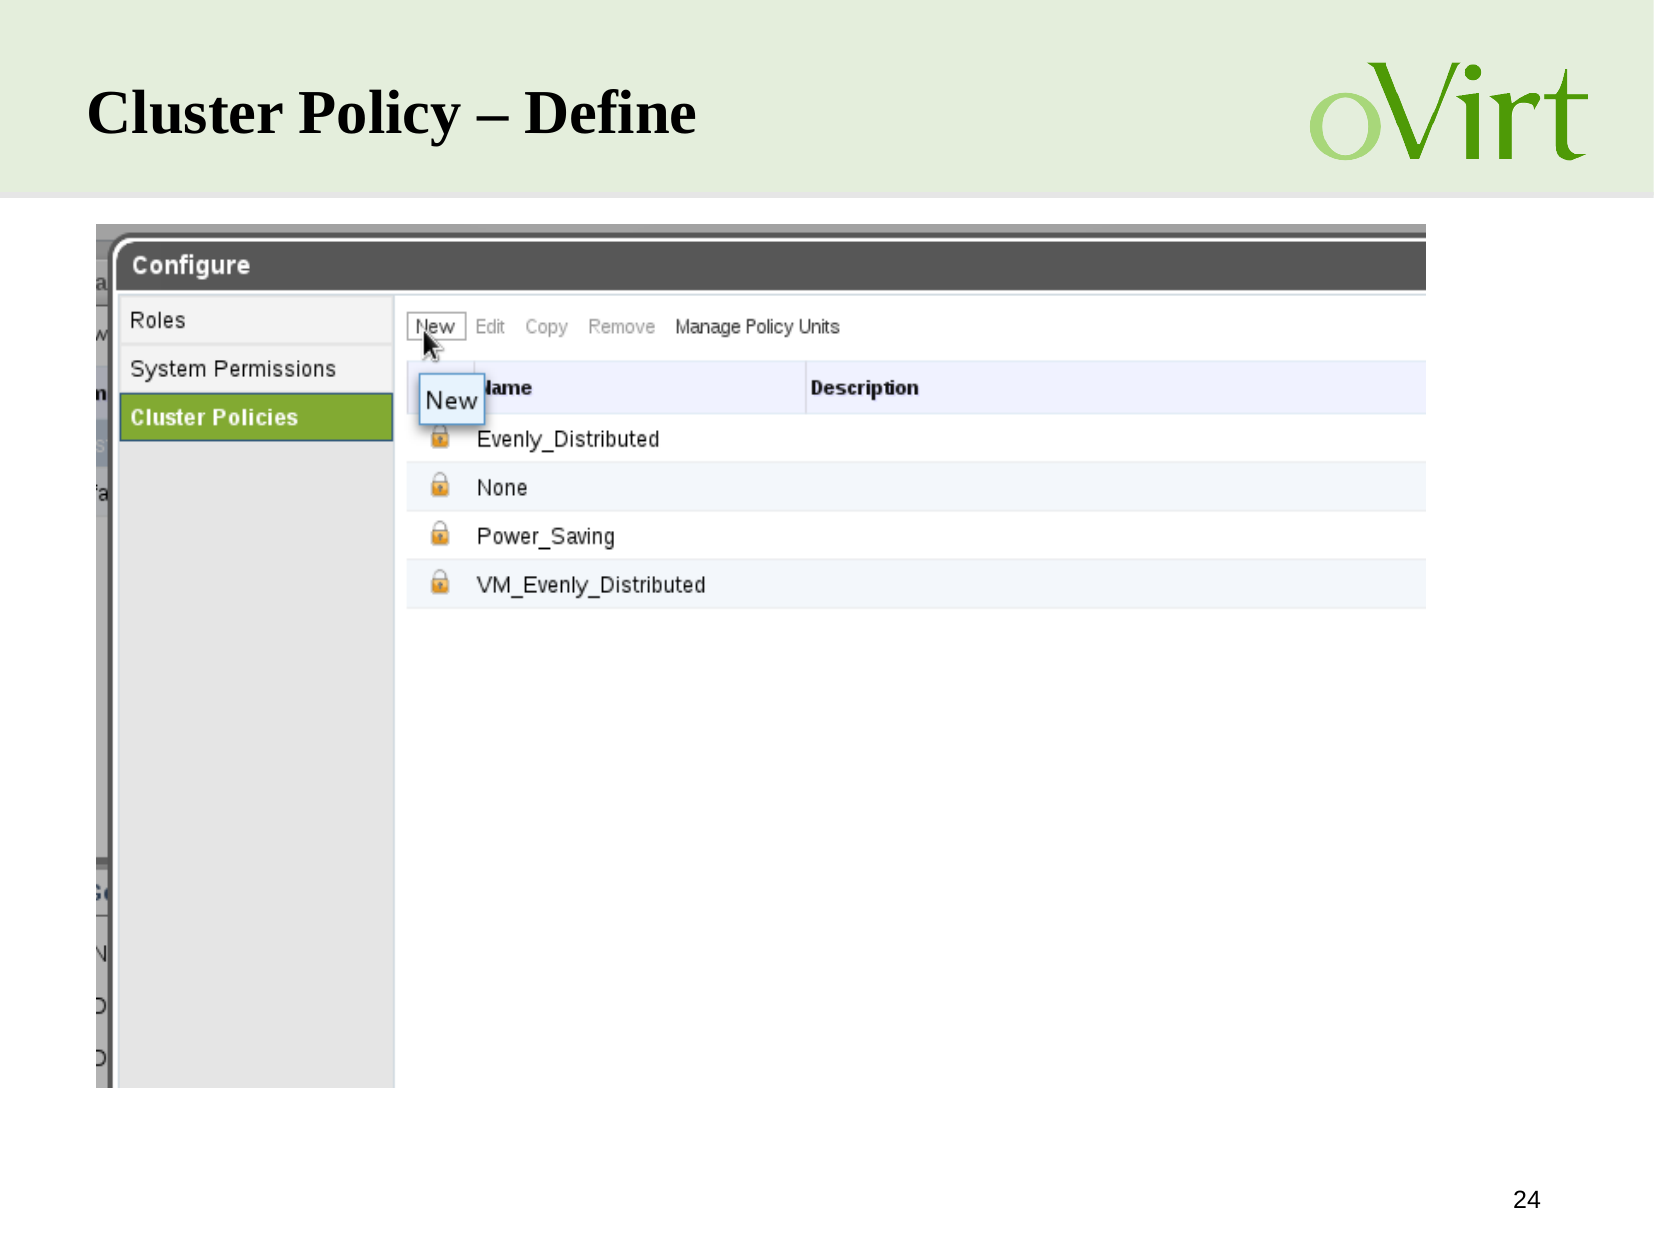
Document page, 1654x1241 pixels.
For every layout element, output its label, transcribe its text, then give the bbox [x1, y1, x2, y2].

title Cluster Policy – Define [86, 36, 1307, 188]
picture [96, 224, 1426, 1088]
picture [1307, 36, 1613, 180]
